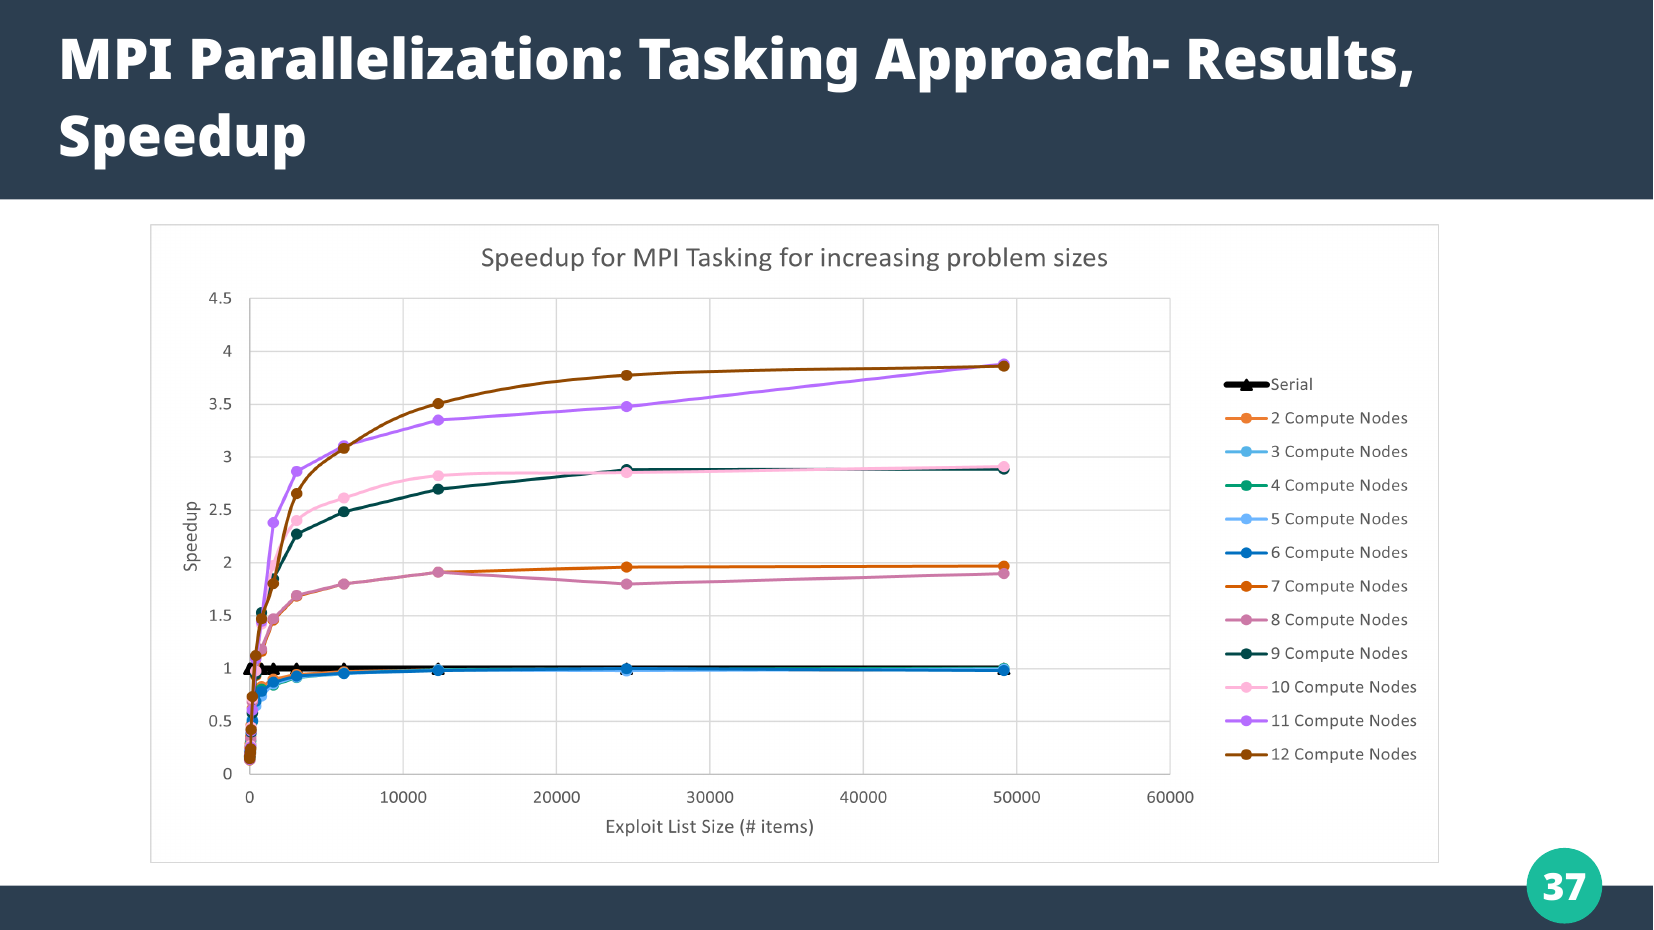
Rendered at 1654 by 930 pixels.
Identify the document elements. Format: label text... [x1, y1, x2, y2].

picture [150, 224, 1439, 863]
title MPI Parallelization: Tasking Approach- Results, Speedup [58, 36, 1594, 155]
